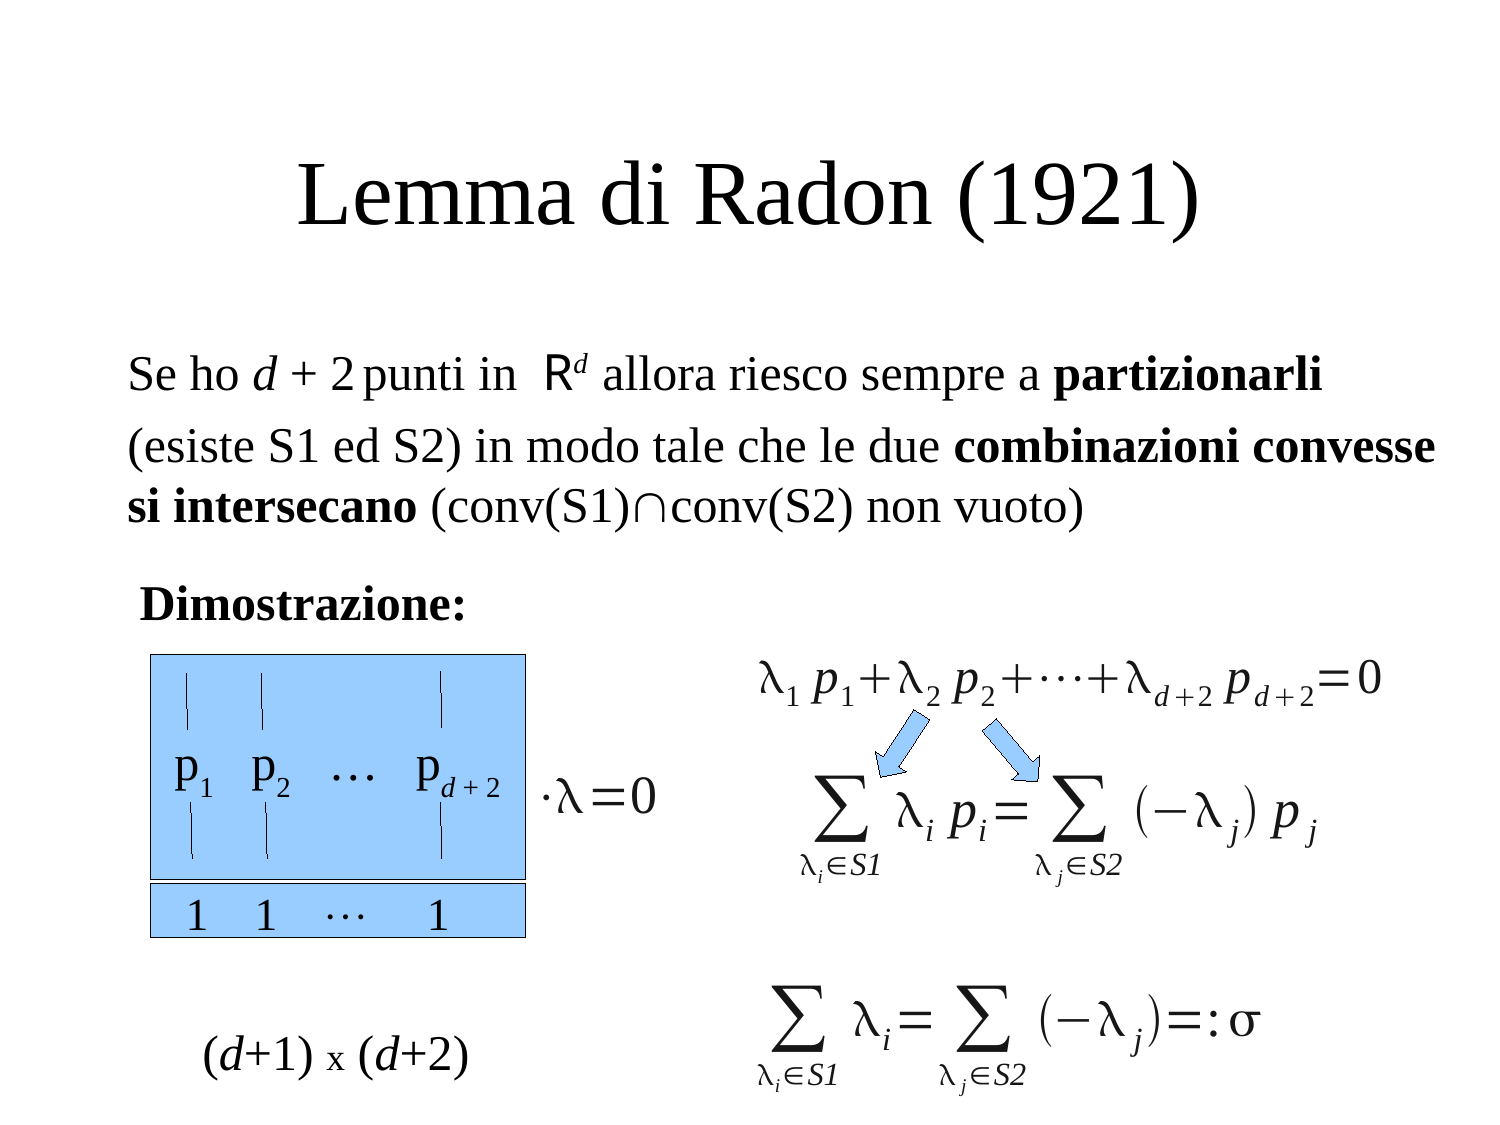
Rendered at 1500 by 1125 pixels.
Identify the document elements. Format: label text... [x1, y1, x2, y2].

text_box (d+1) x (d+2) [187, 1012, 526, 1088]
chart [751, 649, 1388, 713]
chart [750, 982, 1269, 1097]
text_box Dimostrazione: [124, 562, 623, 638]
text_box p1 p2 … pd + 2 [150, 654, 526, 880]
text_box Se ho d + 2 punti in Rd allora riesco sempre a partizionarli (esiste S1 ed S2) in modo tale che le due combinazioni convesse si intersecano (conv(S1)conv(S2) non vuoto) [112, 332, 1463, 540]
title Lemma di Radon (1921) [112, 107, 1387, 280]
text_box [875, 709, 930, 772]
text_box 1 1  1 [150, 883, 526, 938]
text_box [982, 718, 1040, 772]
chart [792, 772, 1324, 888]
chart [525, 765, 665, 826]
